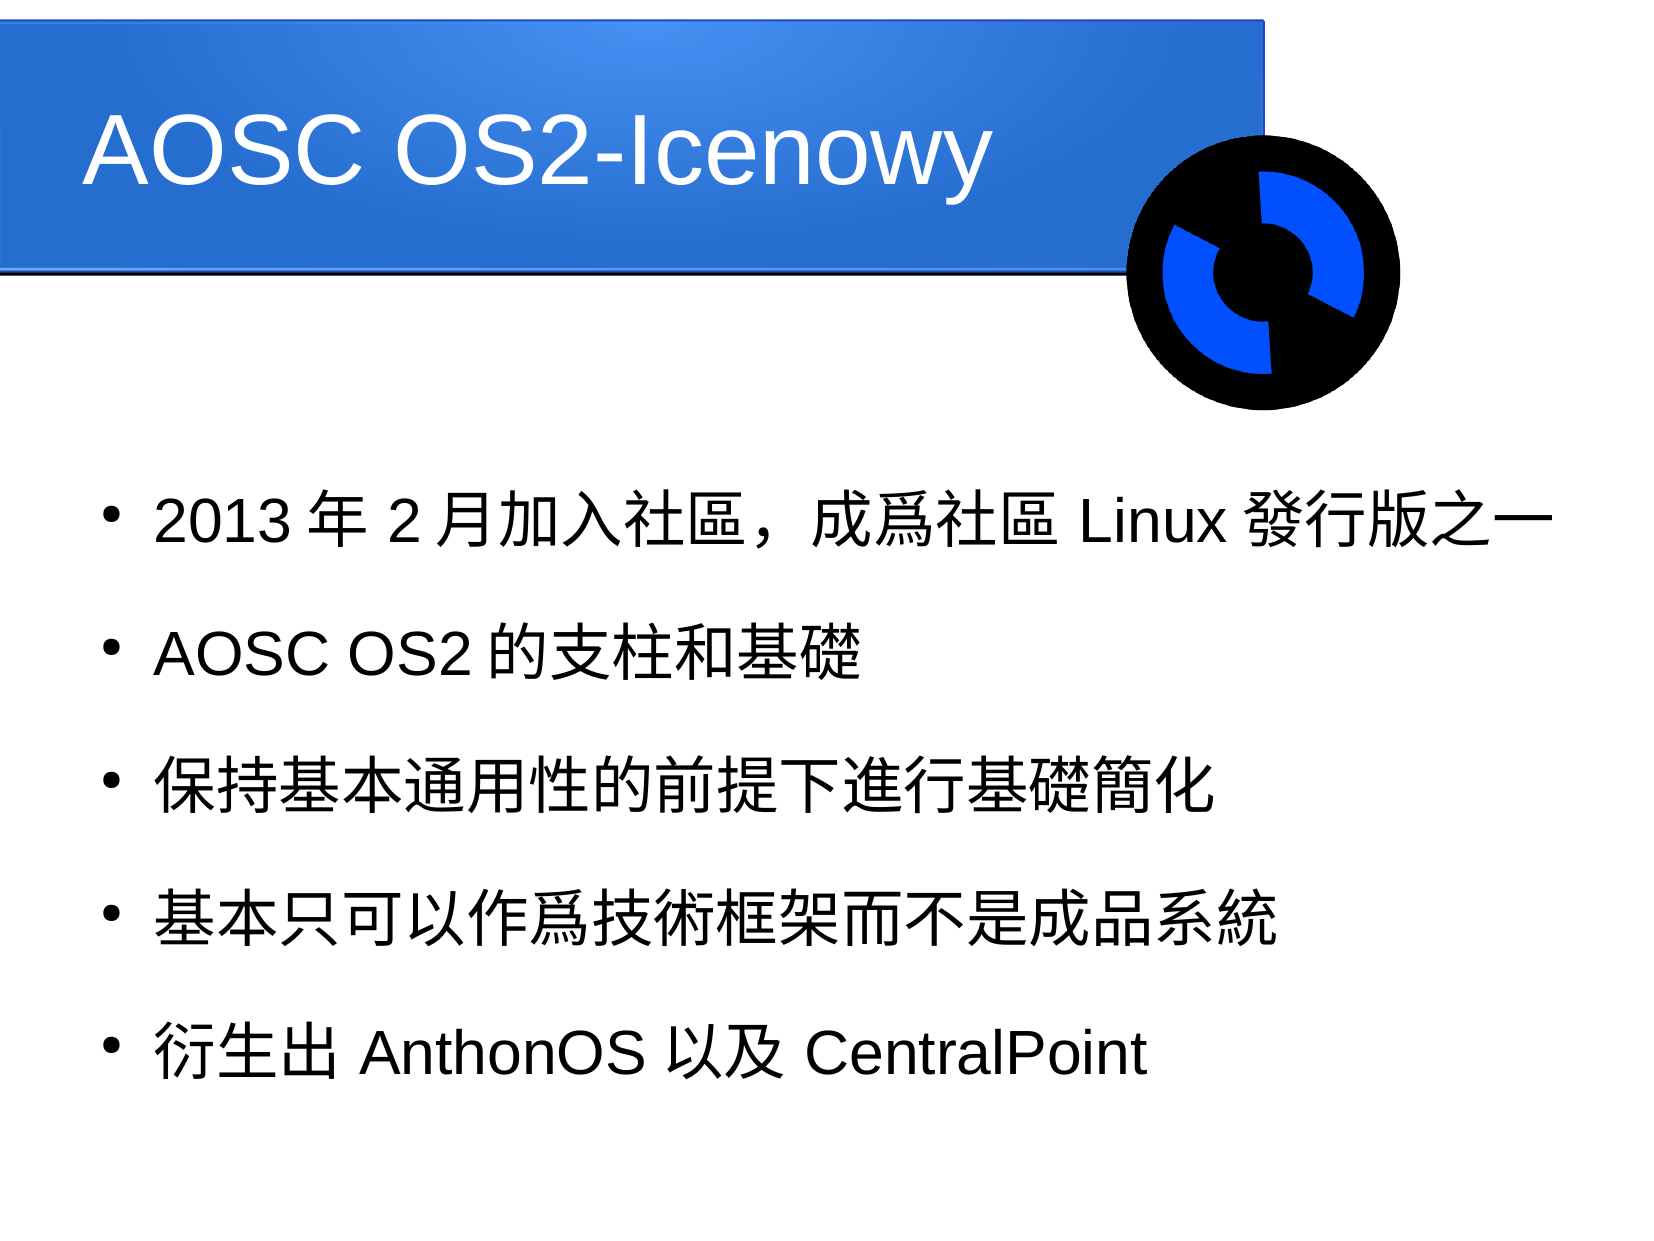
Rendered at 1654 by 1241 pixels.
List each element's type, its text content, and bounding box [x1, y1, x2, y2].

title AOSC OS2-Icenowy [82, 47, 1235, 252]
list 2013年2月加入社區，成爲社區Linux發行版之一 AOSC OS2的支柱和基礎 保持基本通用性的前提下進行基礎簡化 基本只可以作爲技術框架而不是成品系統 衍生出AnthonOS以及CentralPoint [82, 470, 1571, 1190]
picture [1122, 131, 1404, 414]
